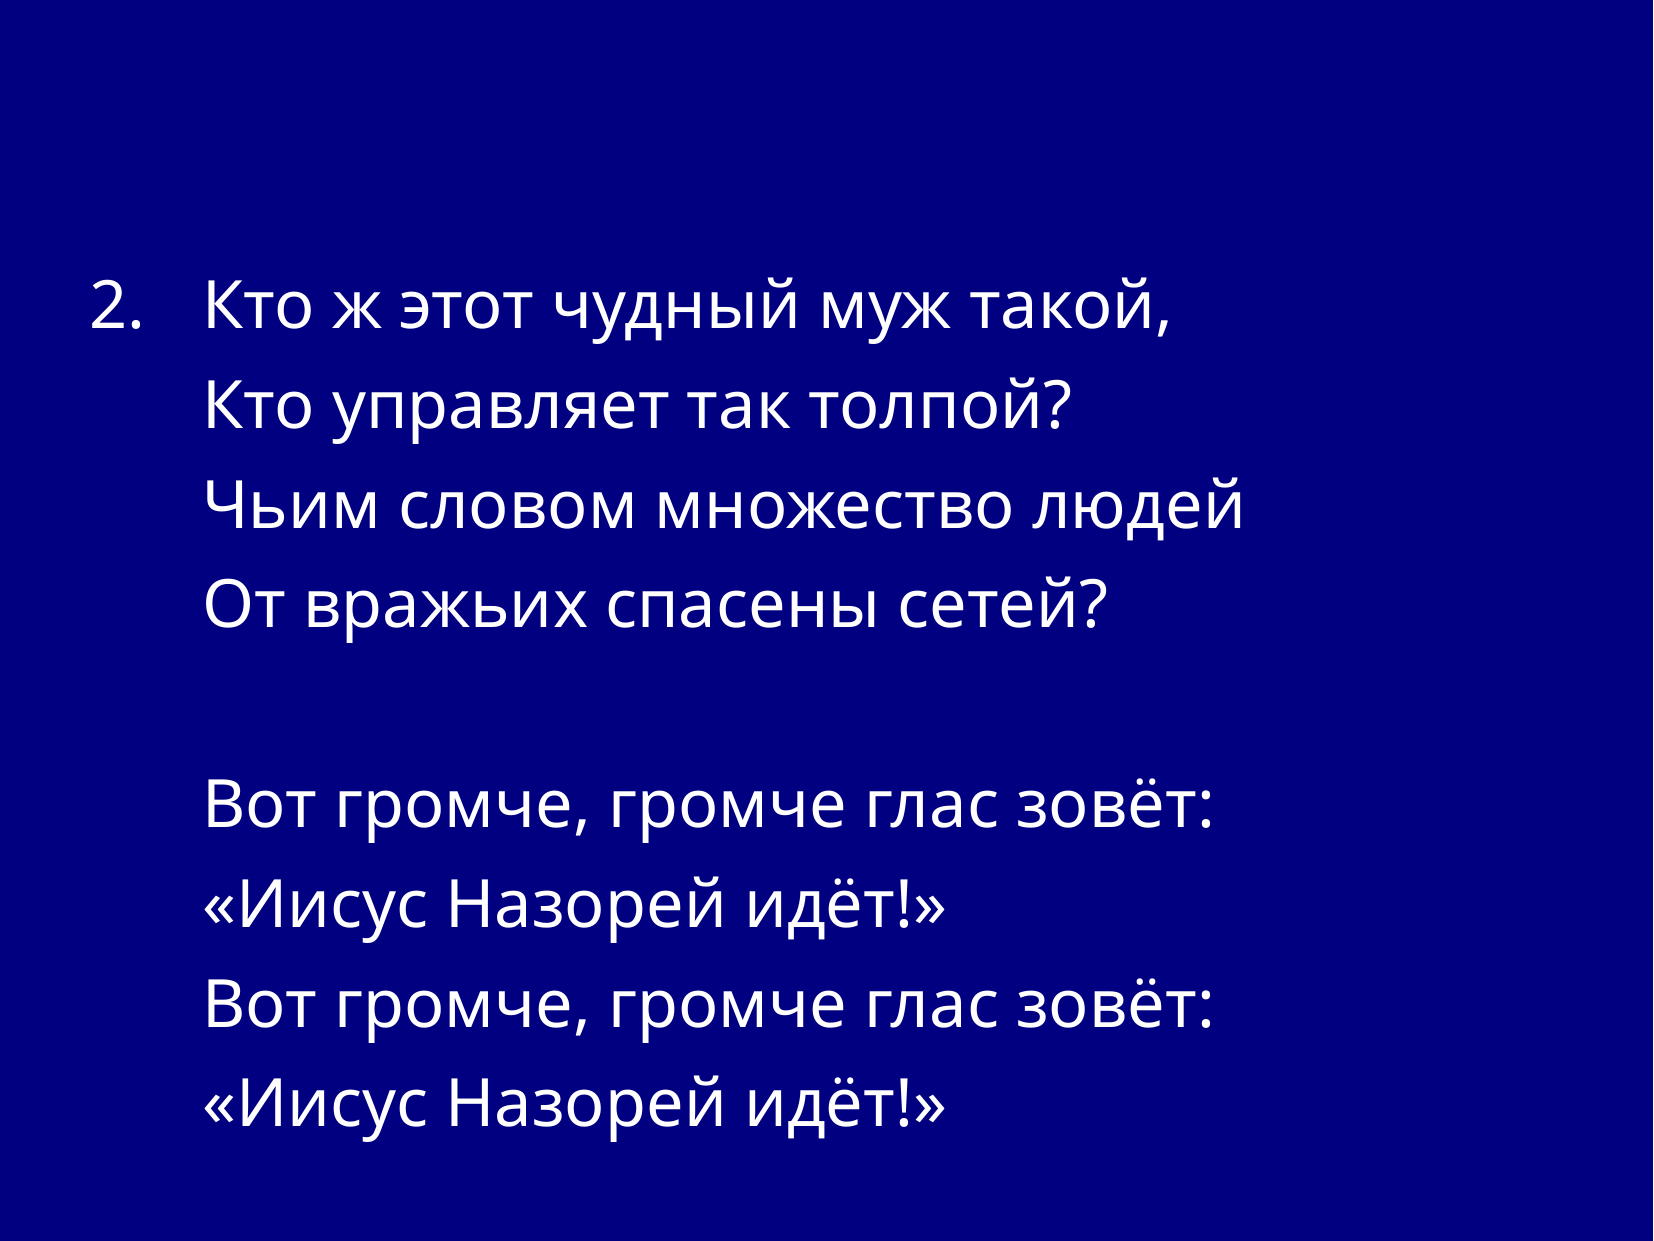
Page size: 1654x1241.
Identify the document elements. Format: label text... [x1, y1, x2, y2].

text_box 2. Кто ж этот чудный муж такой, Кто управляет так толпой? Чьим словом множество людей От вражьих спасены сетей? Вот громче, громче глас зовёт: «Иисус Назорей идёт!» Вот громче, громче глас зовёт: «Иисус Назорей идёт!» [75, 150, 1576, 1163]
